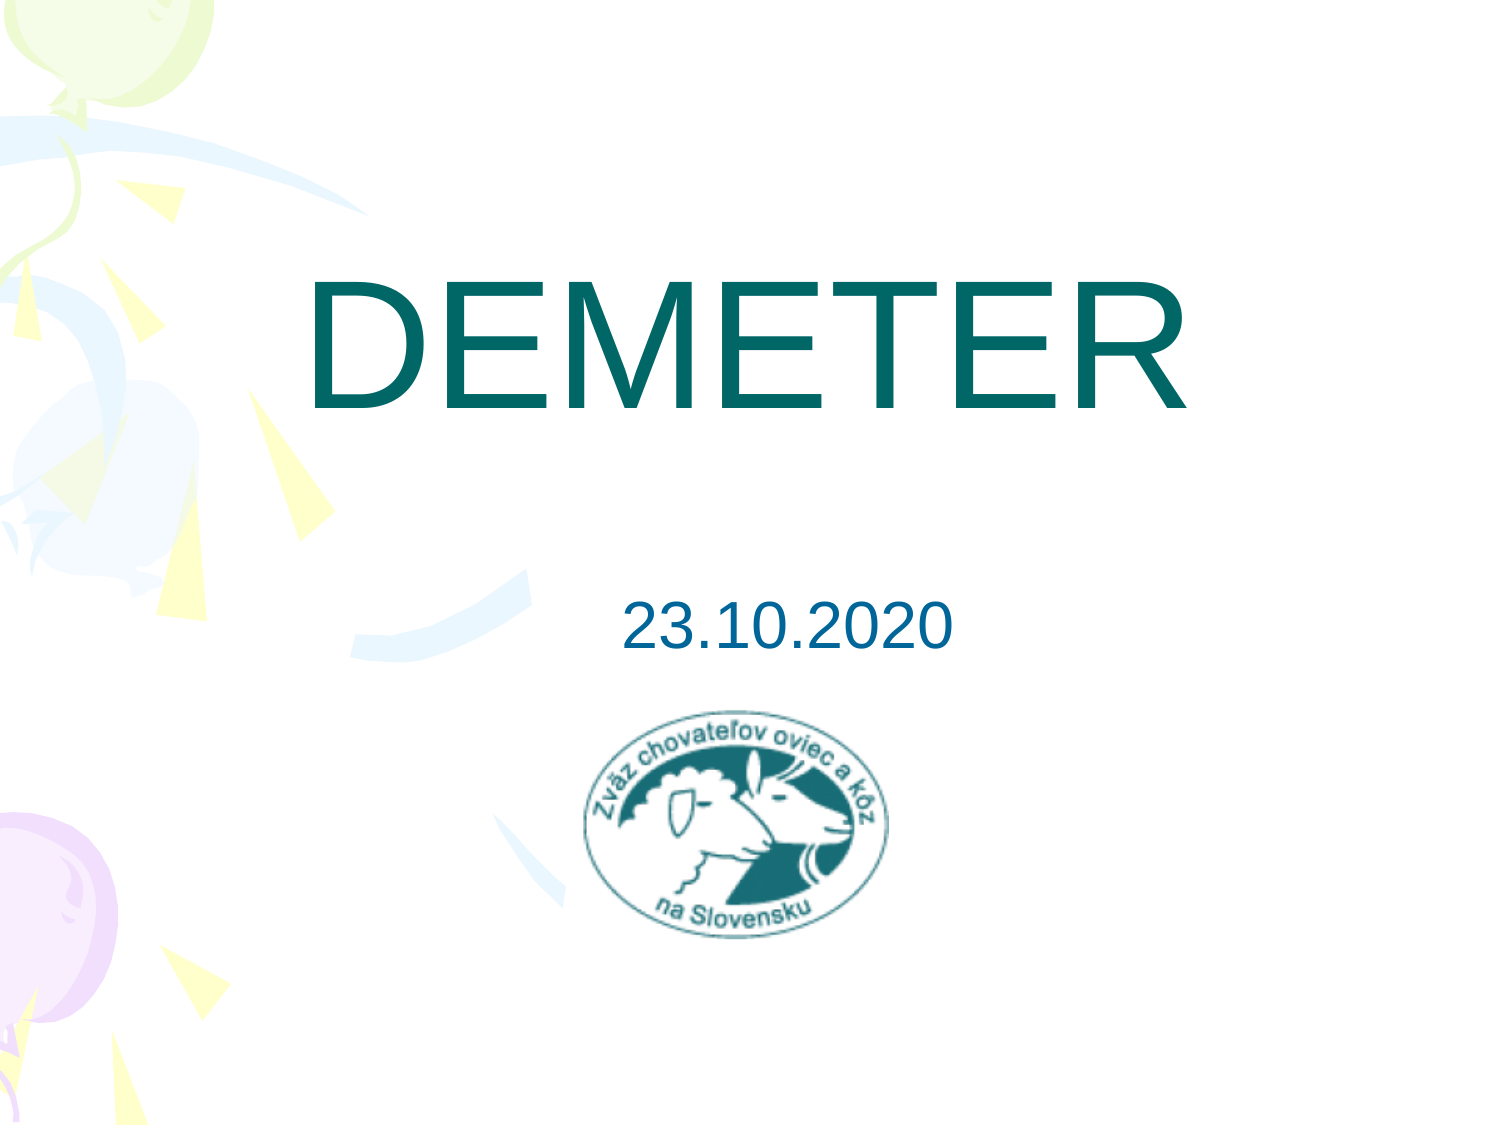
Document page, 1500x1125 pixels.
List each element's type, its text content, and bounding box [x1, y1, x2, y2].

picture [582, 671, 889, 979]
title DEMETER [72, 231, 1426, 457]
list 23.10.2020 [75, 574, 1426, 994]
